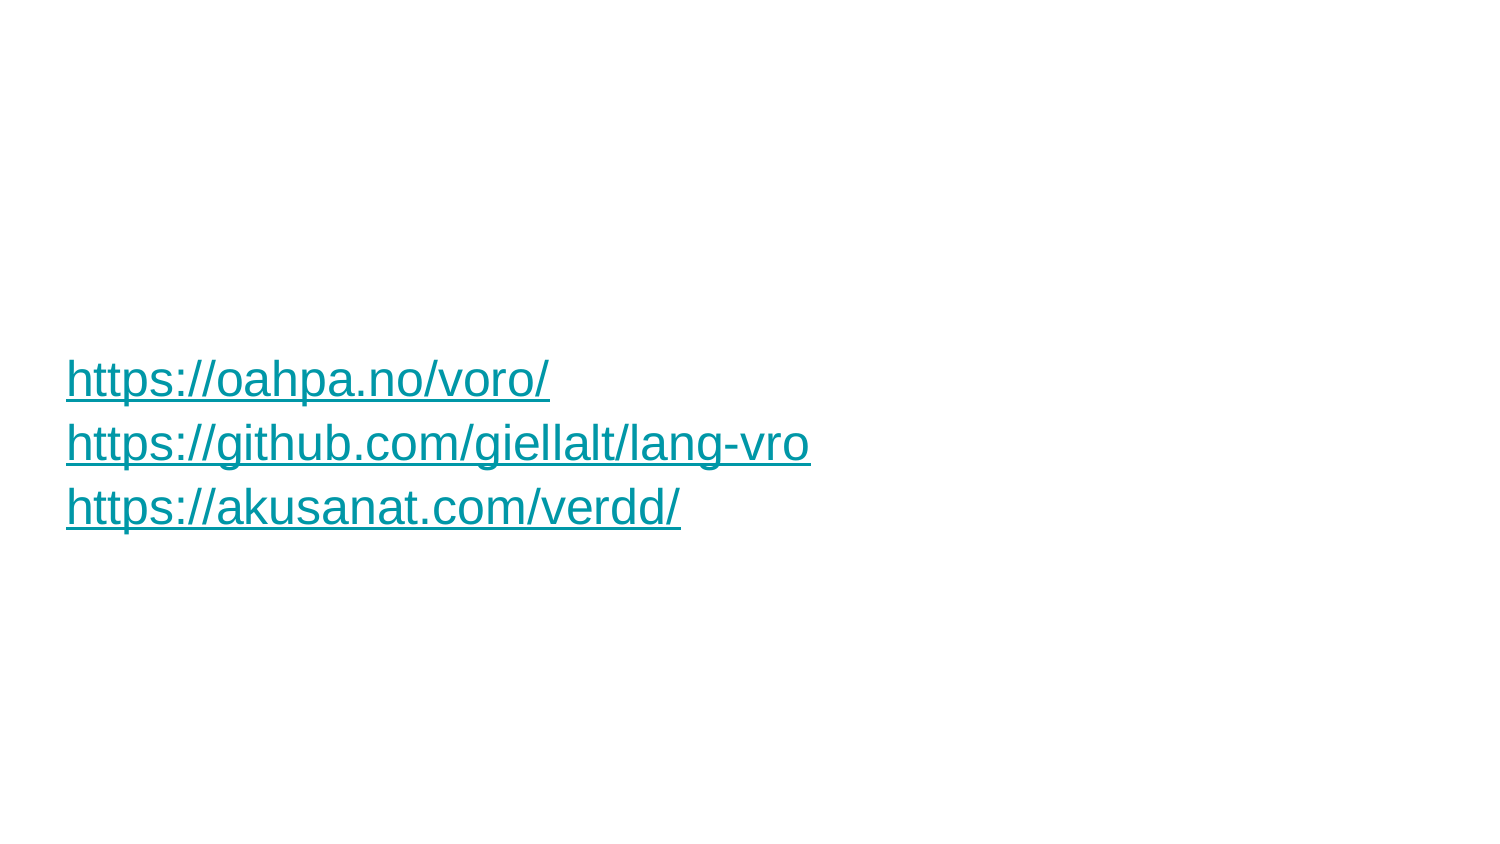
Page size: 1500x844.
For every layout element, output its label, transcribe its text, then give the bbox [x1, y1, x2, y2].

list https://oahpa.no/voro/ https://github.com/giellalt/lang-vro https://akusanat.com/verdd/ [51, 189, 1449, 750]
